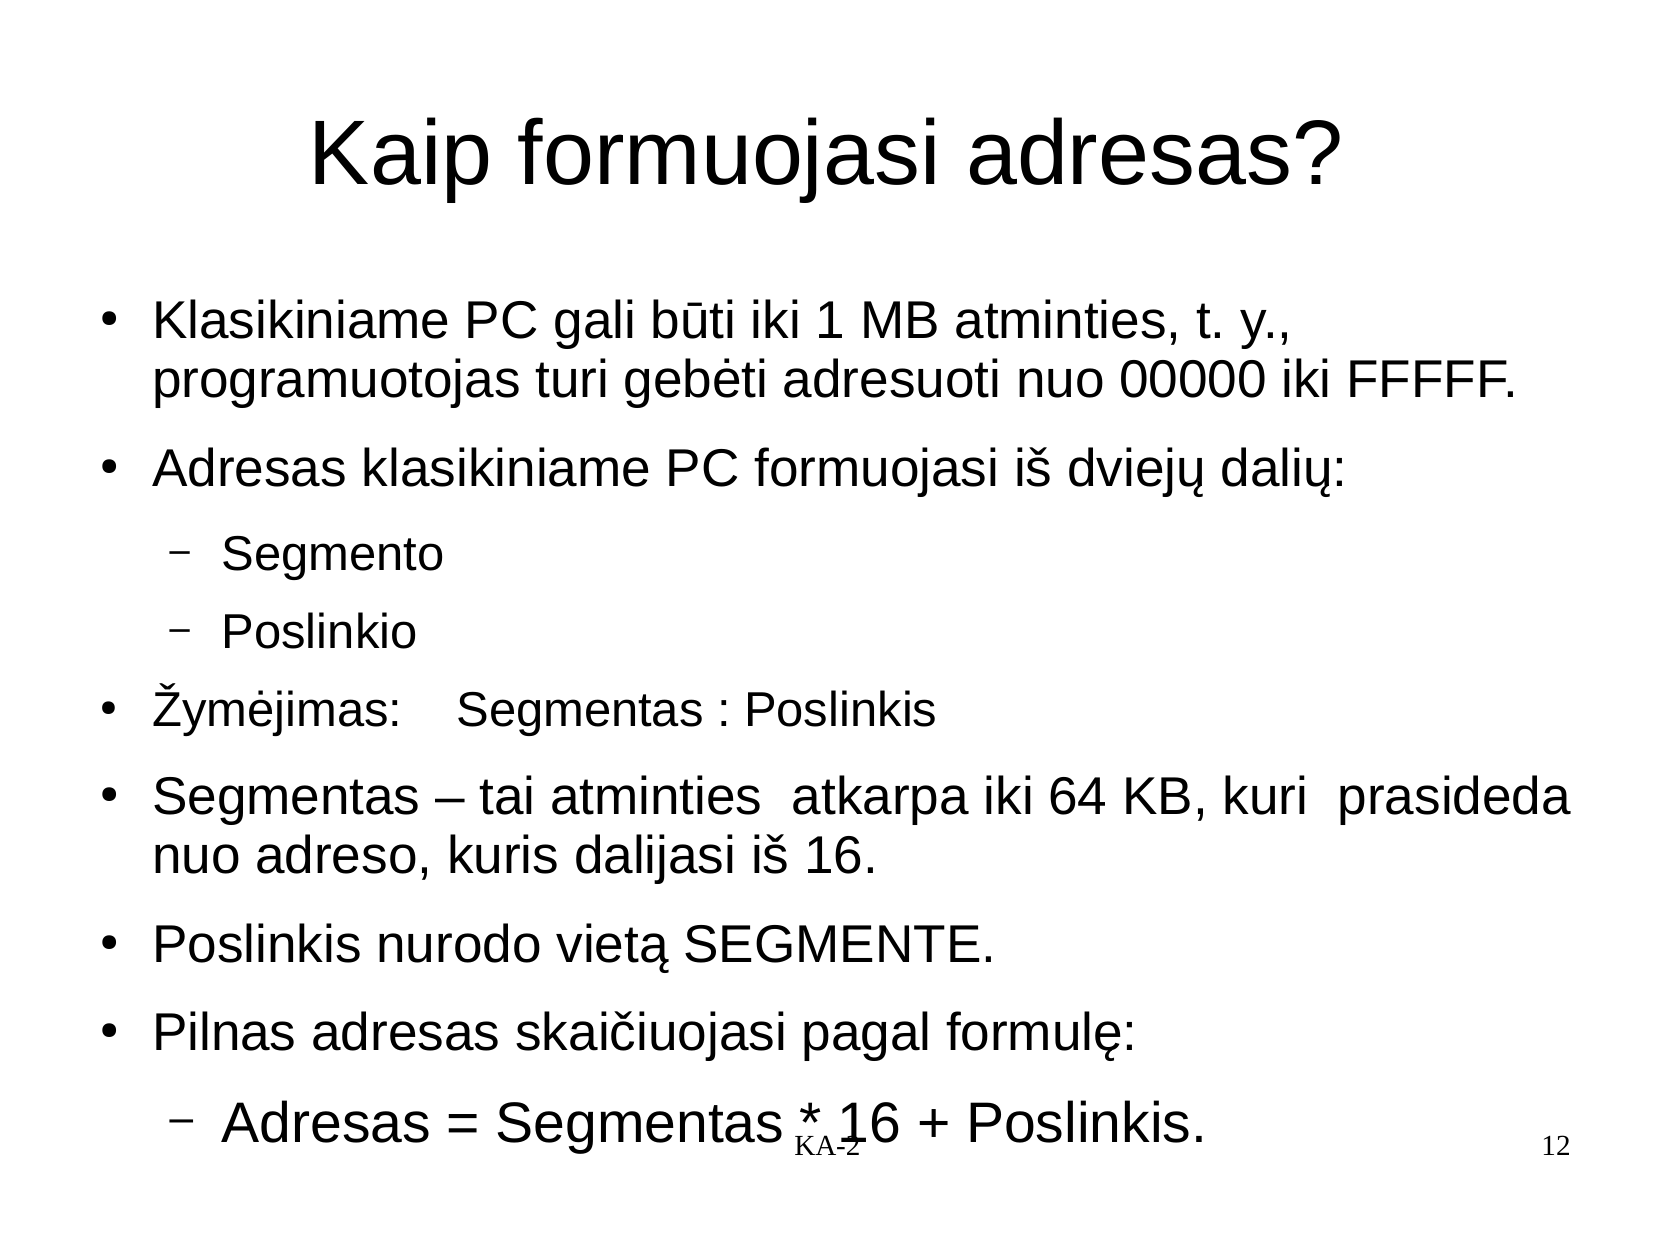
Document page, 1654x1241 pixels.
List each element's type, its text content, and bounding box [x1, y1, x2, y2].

list Klasikiniame PC gali būti iki 1 MB atminties, t. y., programuotojas turi gebėti adresuoti nuo 00000 iki FFFFF. Adresas klasikiniame PC formuojasi iš dviejų dalių: Segmento Poslinkio Žymėjimas: Segmentas : Poslinkis Segmentas – tai atminties atkarpa iki 64 KB, kuri prasideda nuo adreso, kuris dalijasi iš 16. Poslinkis nurodo vietą SEGMENTE. Pilnas adresas skaičiuojasi pagal formulę: Adresas = Segmentas * 16 + Poslinkis. [82, 290, 1607, 1158]
title Kaip formuojasi adresas? [82, 49, 1571, 257]
